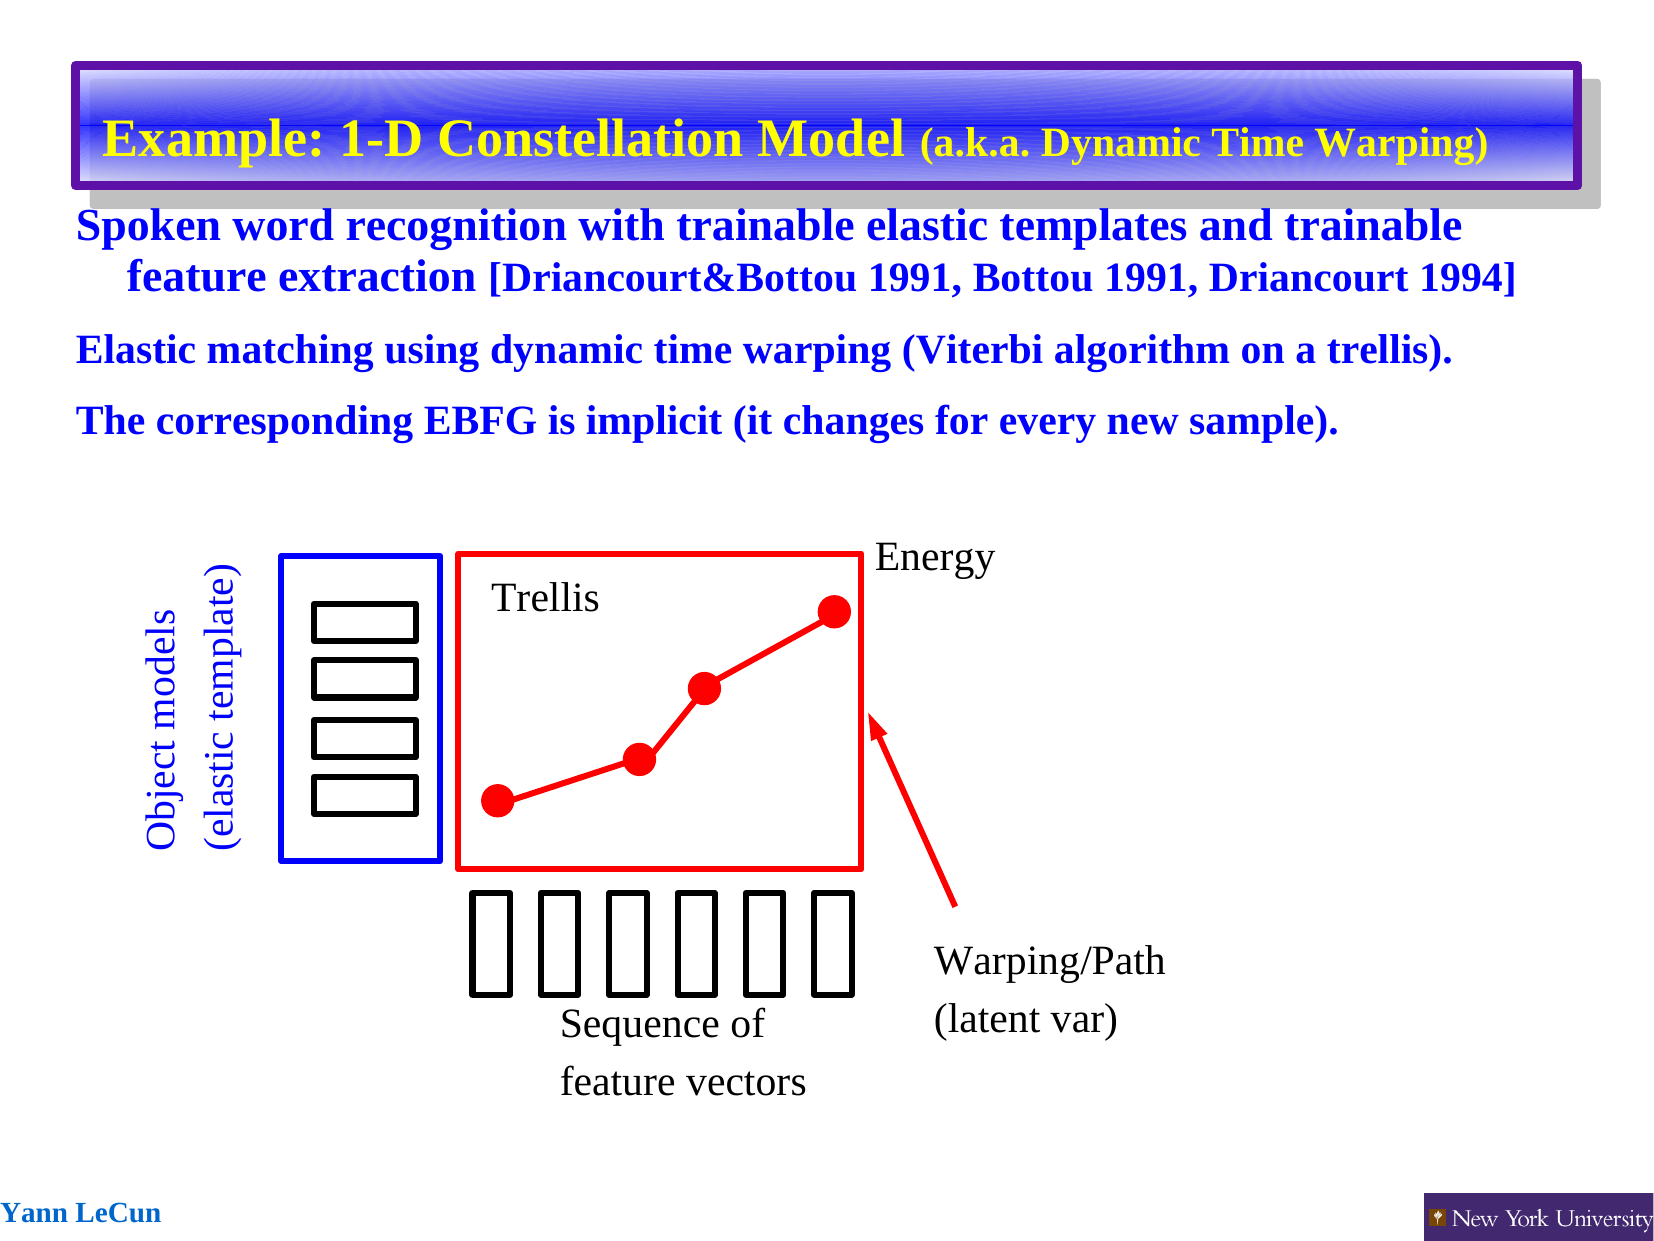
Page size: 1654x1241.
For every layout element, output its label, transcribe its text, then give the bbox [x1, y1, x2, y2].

title Example: 1-D Constellation Model (a.k.a. Dynamic Time Warping) [75, 65, 1578, 186]
text_box [690, 674, 719, 703]
text_box Trellis [487, 571, 604, 636]
text_box [281, 556, 441, 862]
text_box [625, 745, 654, 774]
text_box [820, 598, 849, 626]
picture [1424, 1193, 1654, 1241]
text_box Energy [871, 530, 1000, 595]
text_box Sequence of feature vectors [556, 997, 811, 1131]
list Spoken word recognition with trainable elastic templates and trainable feature extraction [Driancourt&Bottou 1991, Bottou 1991, Driancourt 1994] Elastic matching using dynamic time warping (Viterbi algorithm on a trellis). The corresponding EBFG is implicit (it changes for every new sample). [75, 200, 1597, 514]
text_box [484, 787, 512, 815]
text_box Object models (elastic template) [134, 560, 268, 855]
text_box Warping/Path (latent var) [931, 934, 1170, 1068]
